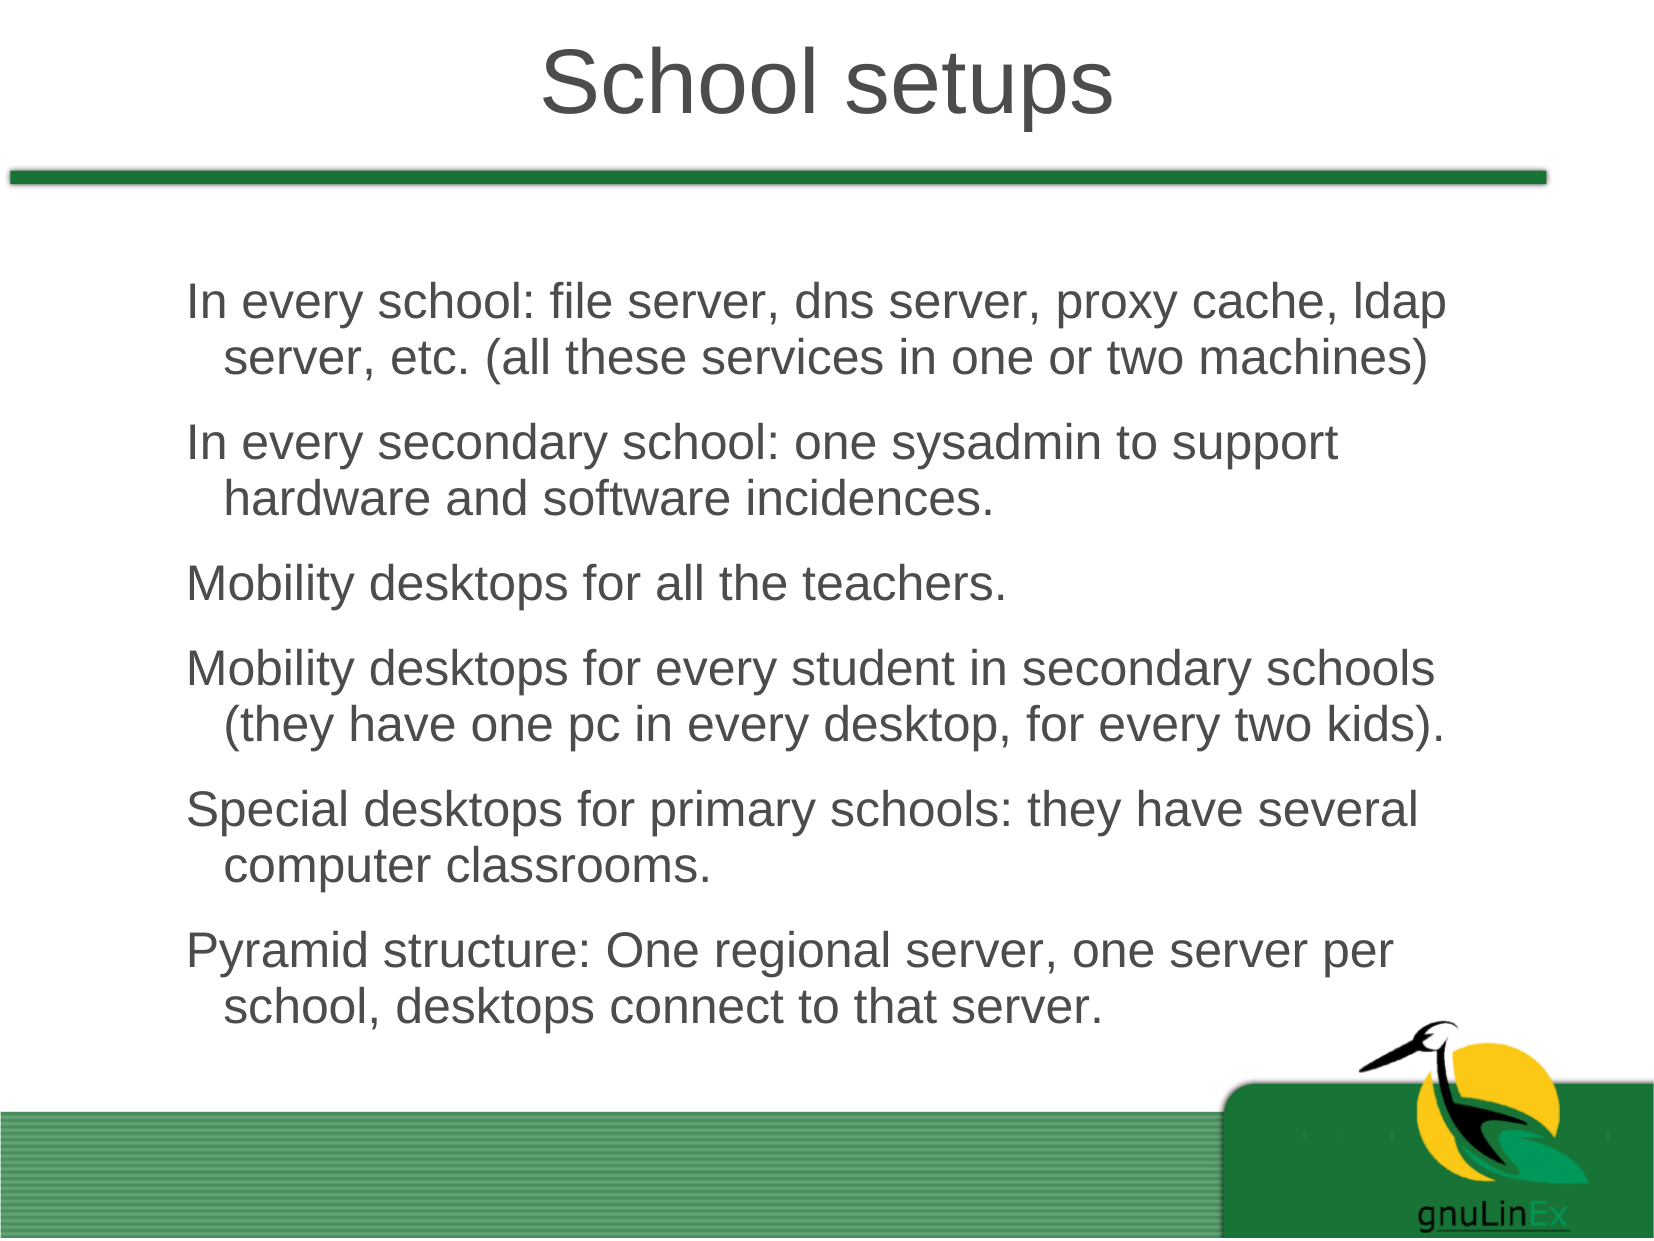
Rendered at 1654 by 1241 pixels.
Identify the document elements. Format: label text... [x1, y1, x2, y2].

list In every school: file server, dns server, proxy cache, ldap server, etc. (all these services in one or two machines) In every secondary school: one sysadmin to support hardware and software incidences. Mobility desktops for all the teachers. Mobility desktops for every student in secondary schools (they have one pc in every desktop, for every two kids). Special desktops for primary schools: they have several computer classrooms. Pyramid structure: One regional server, one server per school, desktops connect to that server. [110, 273, 1523, 1106]
title School setups [121, 0, 1534, 164]
picture [0, 0, 1654, 1238]
